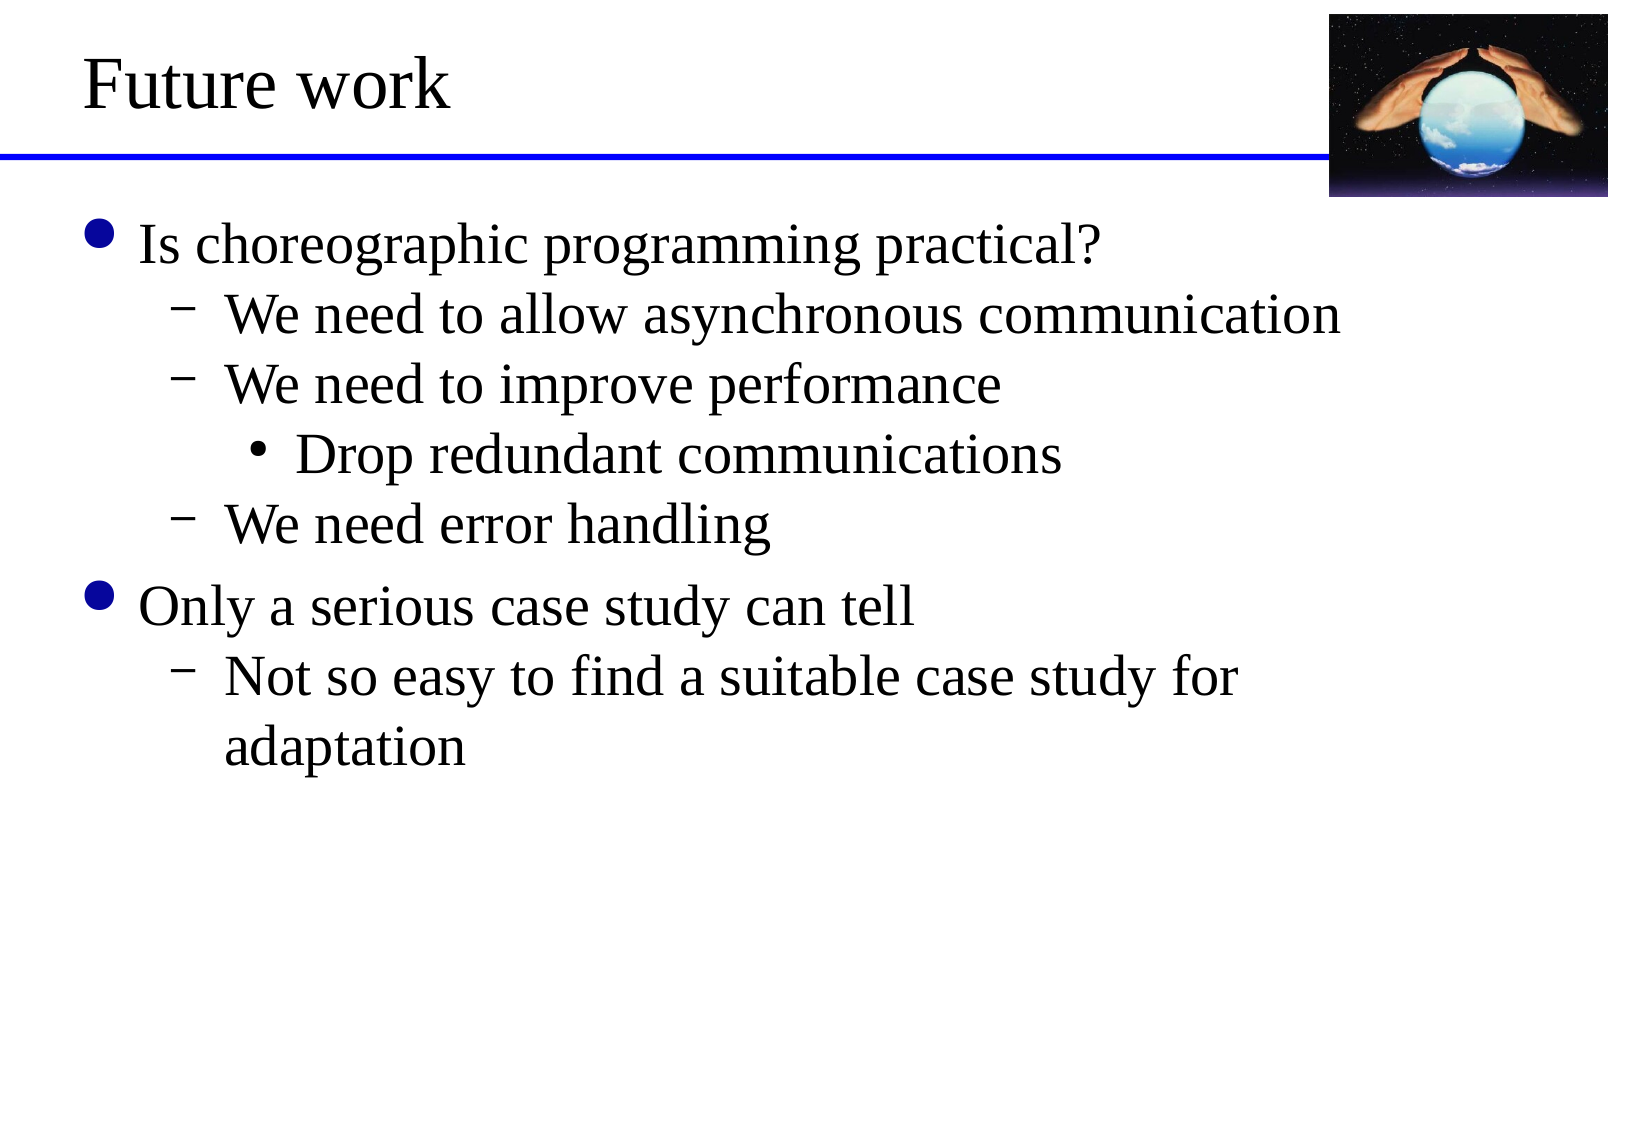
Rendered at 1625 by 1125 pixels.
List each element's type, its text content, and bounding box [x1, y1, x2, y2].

list Is choreographic programming practical? We need to allow asynchronous communication We need to improve performance Drop redundant communications We need error handling Only a serious case study can tell Not so easy to find a suitable case study for adaptation [67, 198, 1478, 1061]
picture [1329, 14, 1608, 197]
title Future work [67, 27, 1329, 131]
